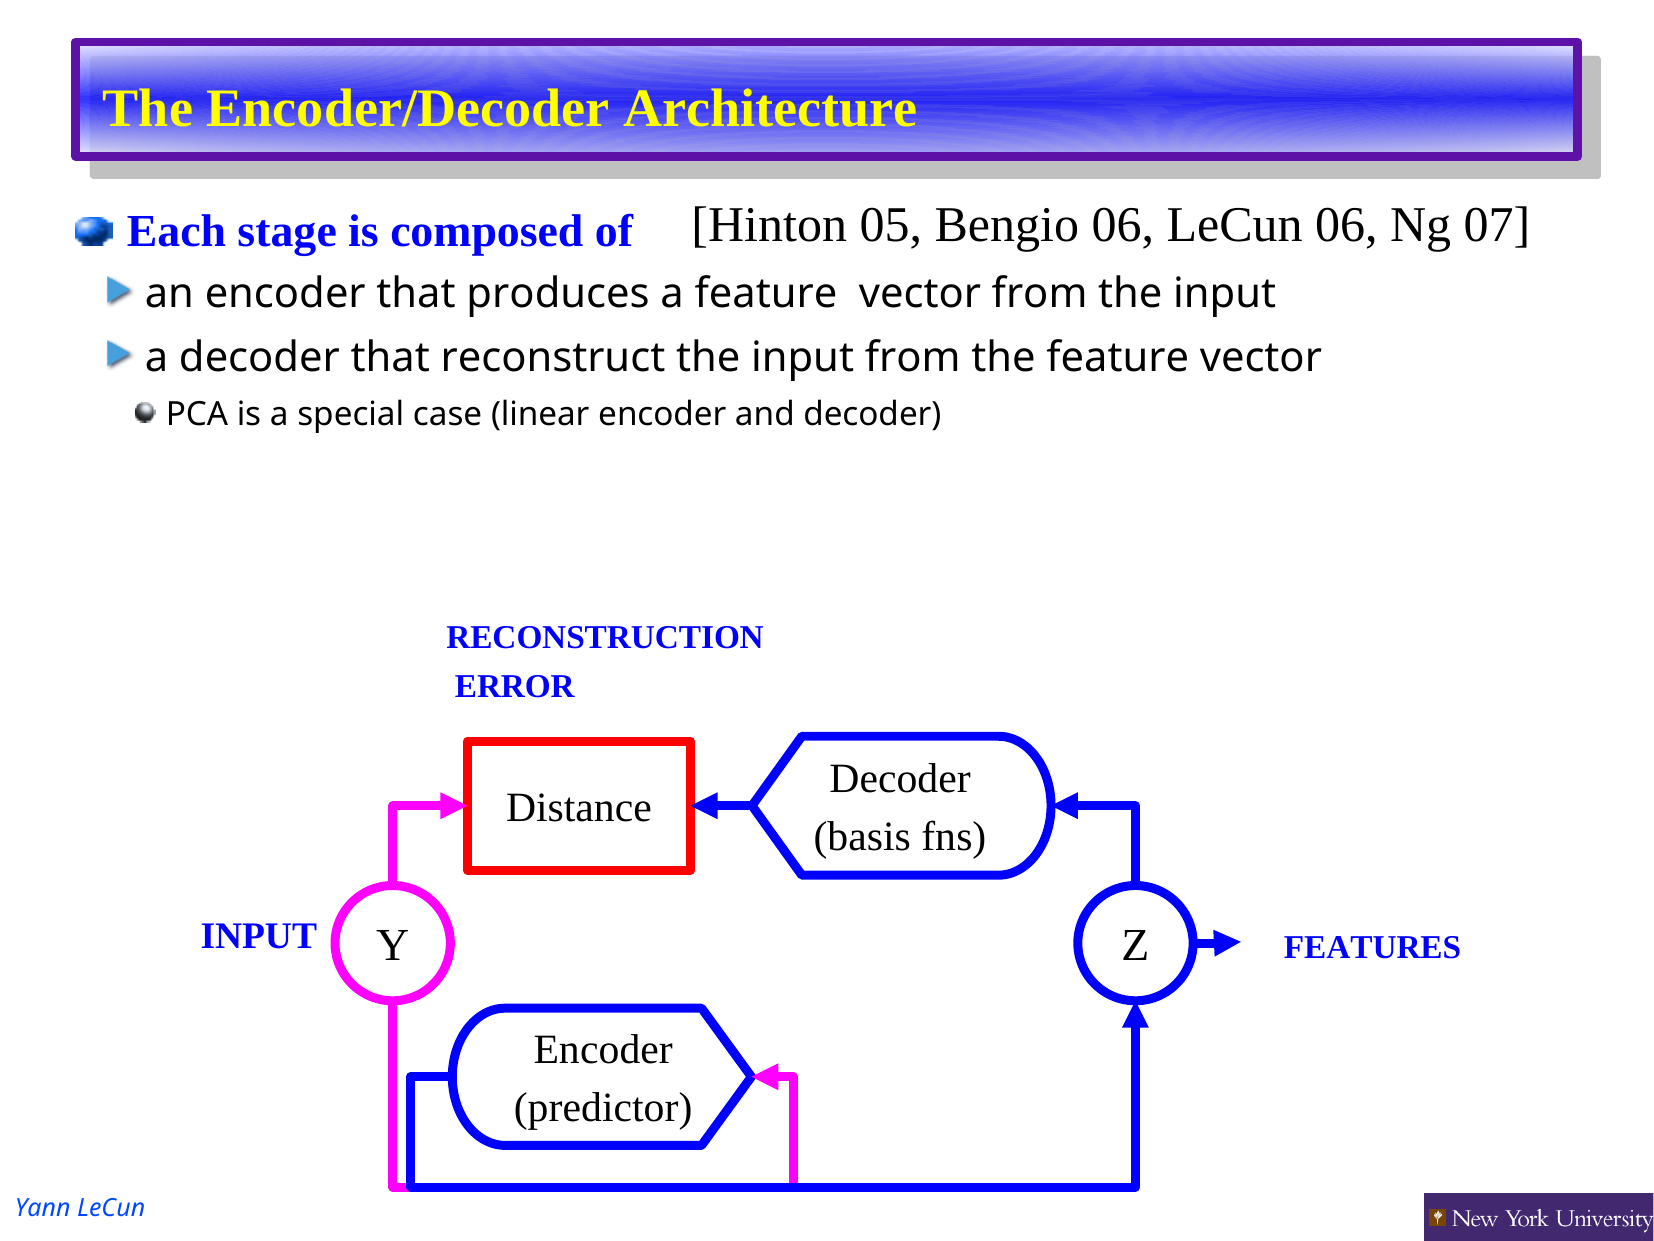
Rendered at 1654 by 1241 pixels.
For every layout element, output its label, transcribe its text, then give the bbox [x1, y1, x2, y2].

text_box Y [335, 885, 451, 1001]
list Each stage is composed of an encoder that produces a feature vector from the input a decoder that reconstruct the input from the feature vector PCA is a special case (linear encoder and decoder) [75, 205, 1562, 563]
title The Encoder/Decoder Architecture [75, 41, 1578, 157]
text_box FEATURES [1263, 915, 1501, 986]
picture [1424, 1193, 1654, 1241]
text_box INPUT [179, 901, 352, 978]
text_box RECONSTRUCTION ERROR [425, 605, 827, 732]
text_box Decoder (basis fns) [752, 736, 1052, 876]
text_box Encoder (predictor) [452, 1008, 751, 1146]
text_box Z [1077, 885, 1193, 1001]
text_box Distance [467, 741, 691, 871]
text_box [Hinton 05, Bengio 06, LeCun 06, Ng 07] [691, 196, 1531, 258]
